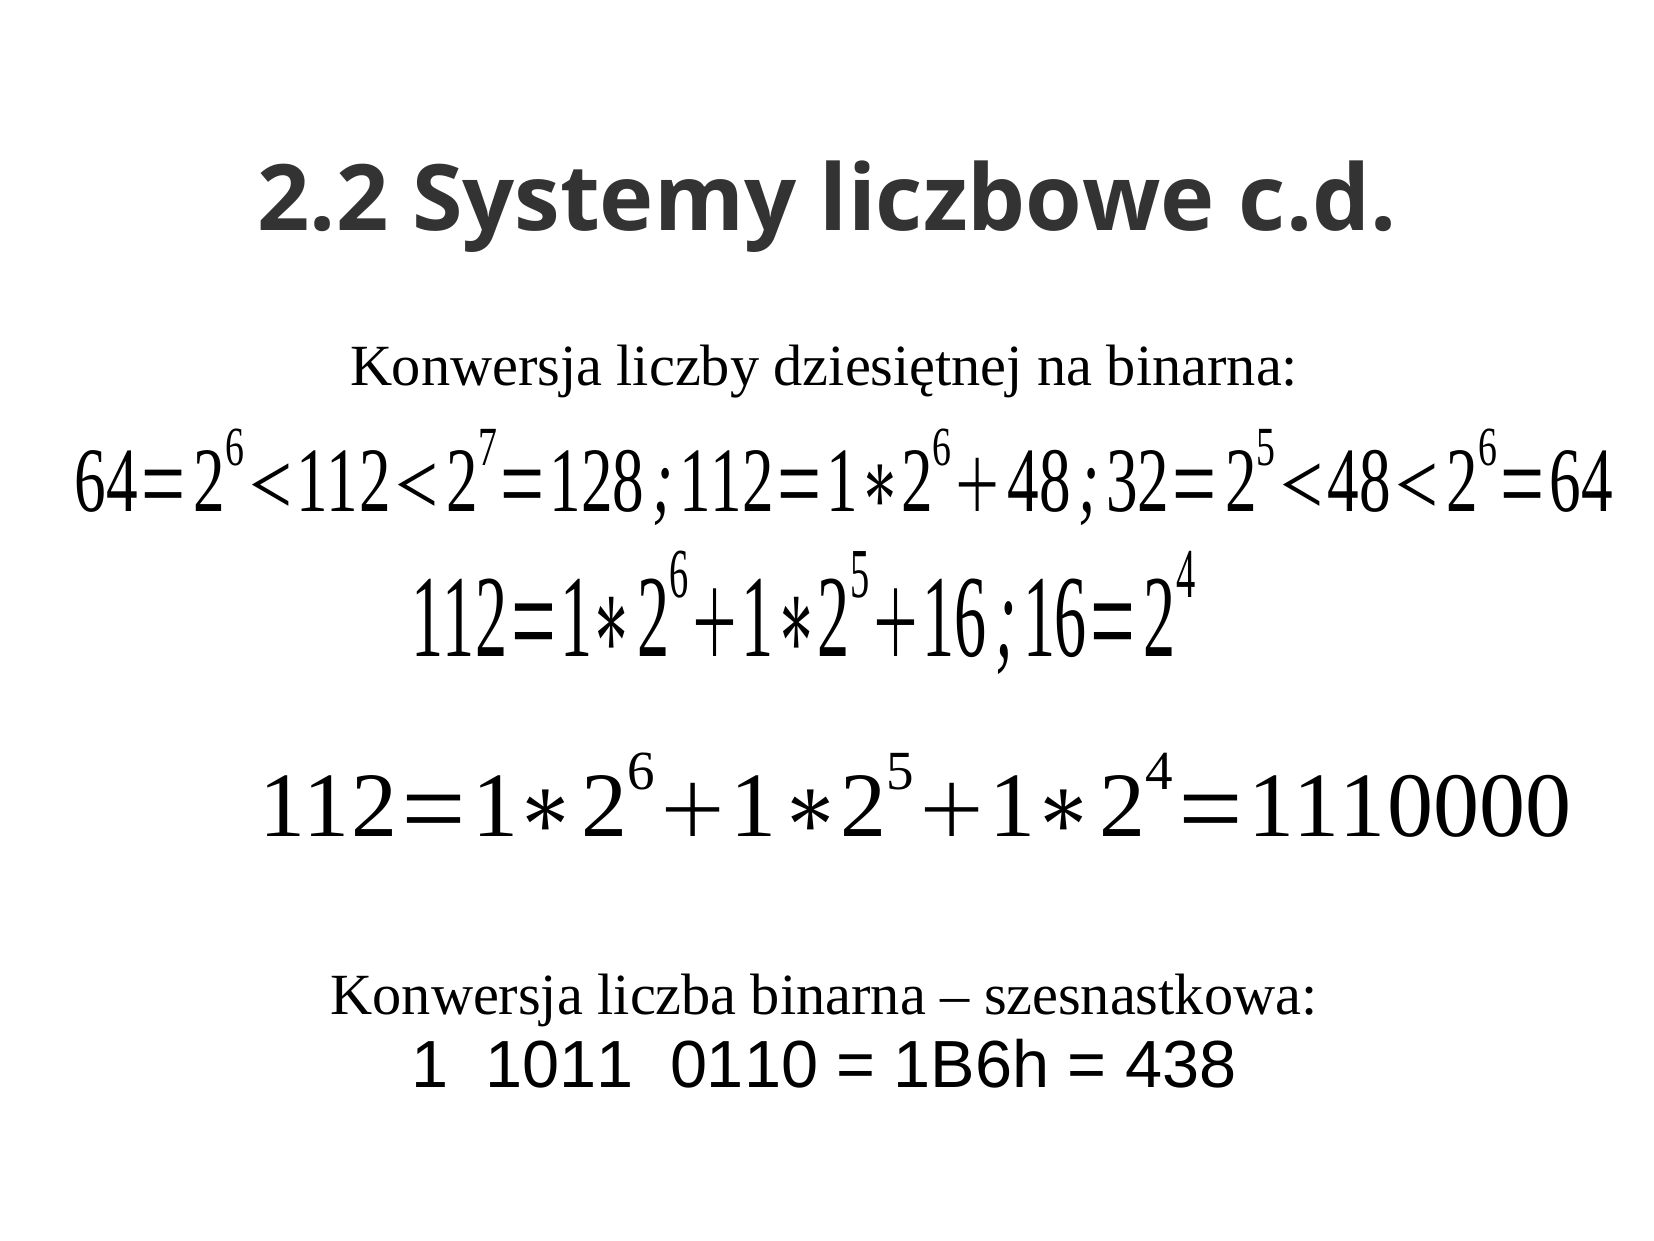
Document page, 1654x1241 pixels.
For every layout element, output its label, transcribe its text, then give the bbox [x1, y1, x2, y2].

title 2.2 Systemy liczbowe c.d. [121, 91, 1534, 299]
chart [236, 738, 1594, 857]
chart [59, 413, 1629, 682]
subtitle Konwersja liczby dziesiętnej na binarna: Konwersja liczba binarna – szesnastkowa: 1 1011 0110 = 1B6h = 438 [118, 532, 1531, 1104]
subtitle Konwersja liczby dziesiętnej na binarna: Konwersja liczba binarna – szesnastkowa: 1 1011 0110 = 1B6h = 438 [118, 331, 1531, 413]
